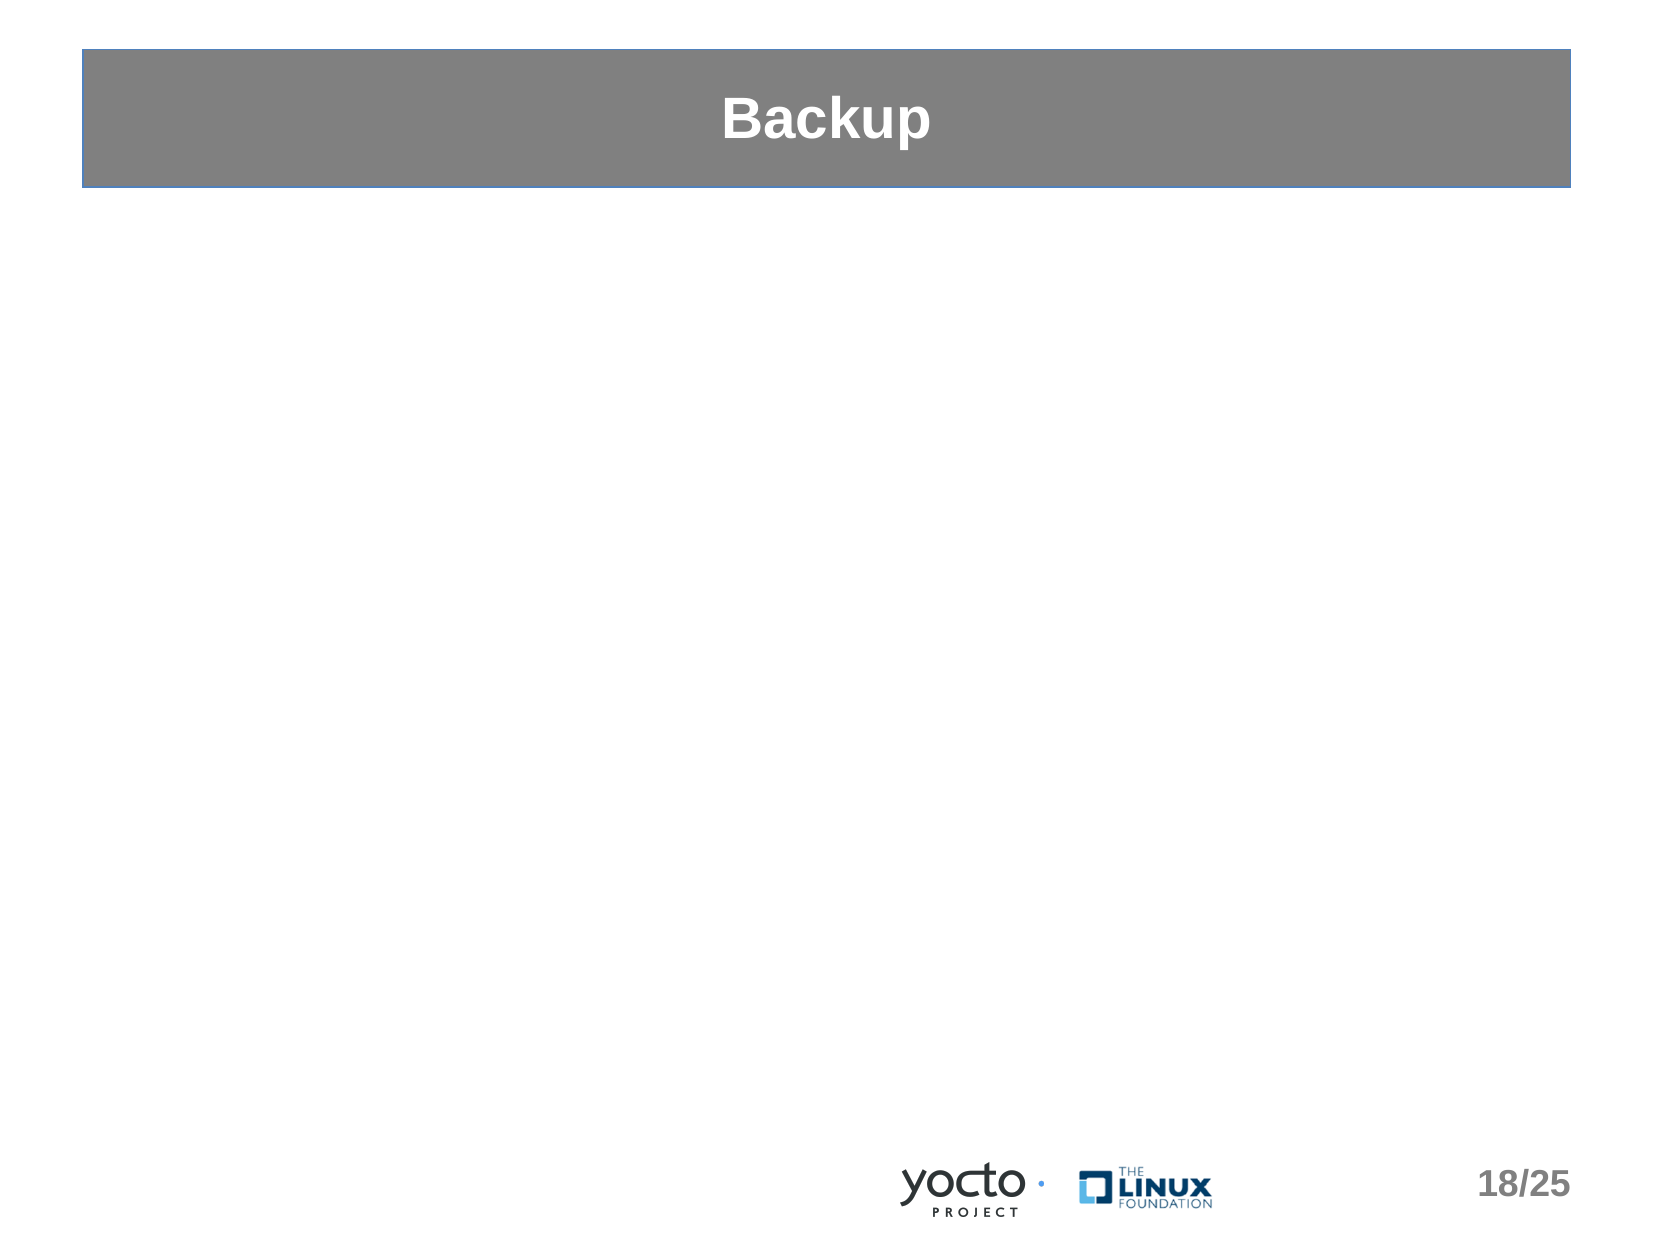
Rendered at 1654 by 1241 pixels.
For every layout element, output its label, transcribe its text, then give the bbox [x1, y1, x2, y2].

title Backup [82, 49, 1571, 188]
picture [900, 1162, 1044, 1217]
picture [1075, 1162, 1215, 1211]
